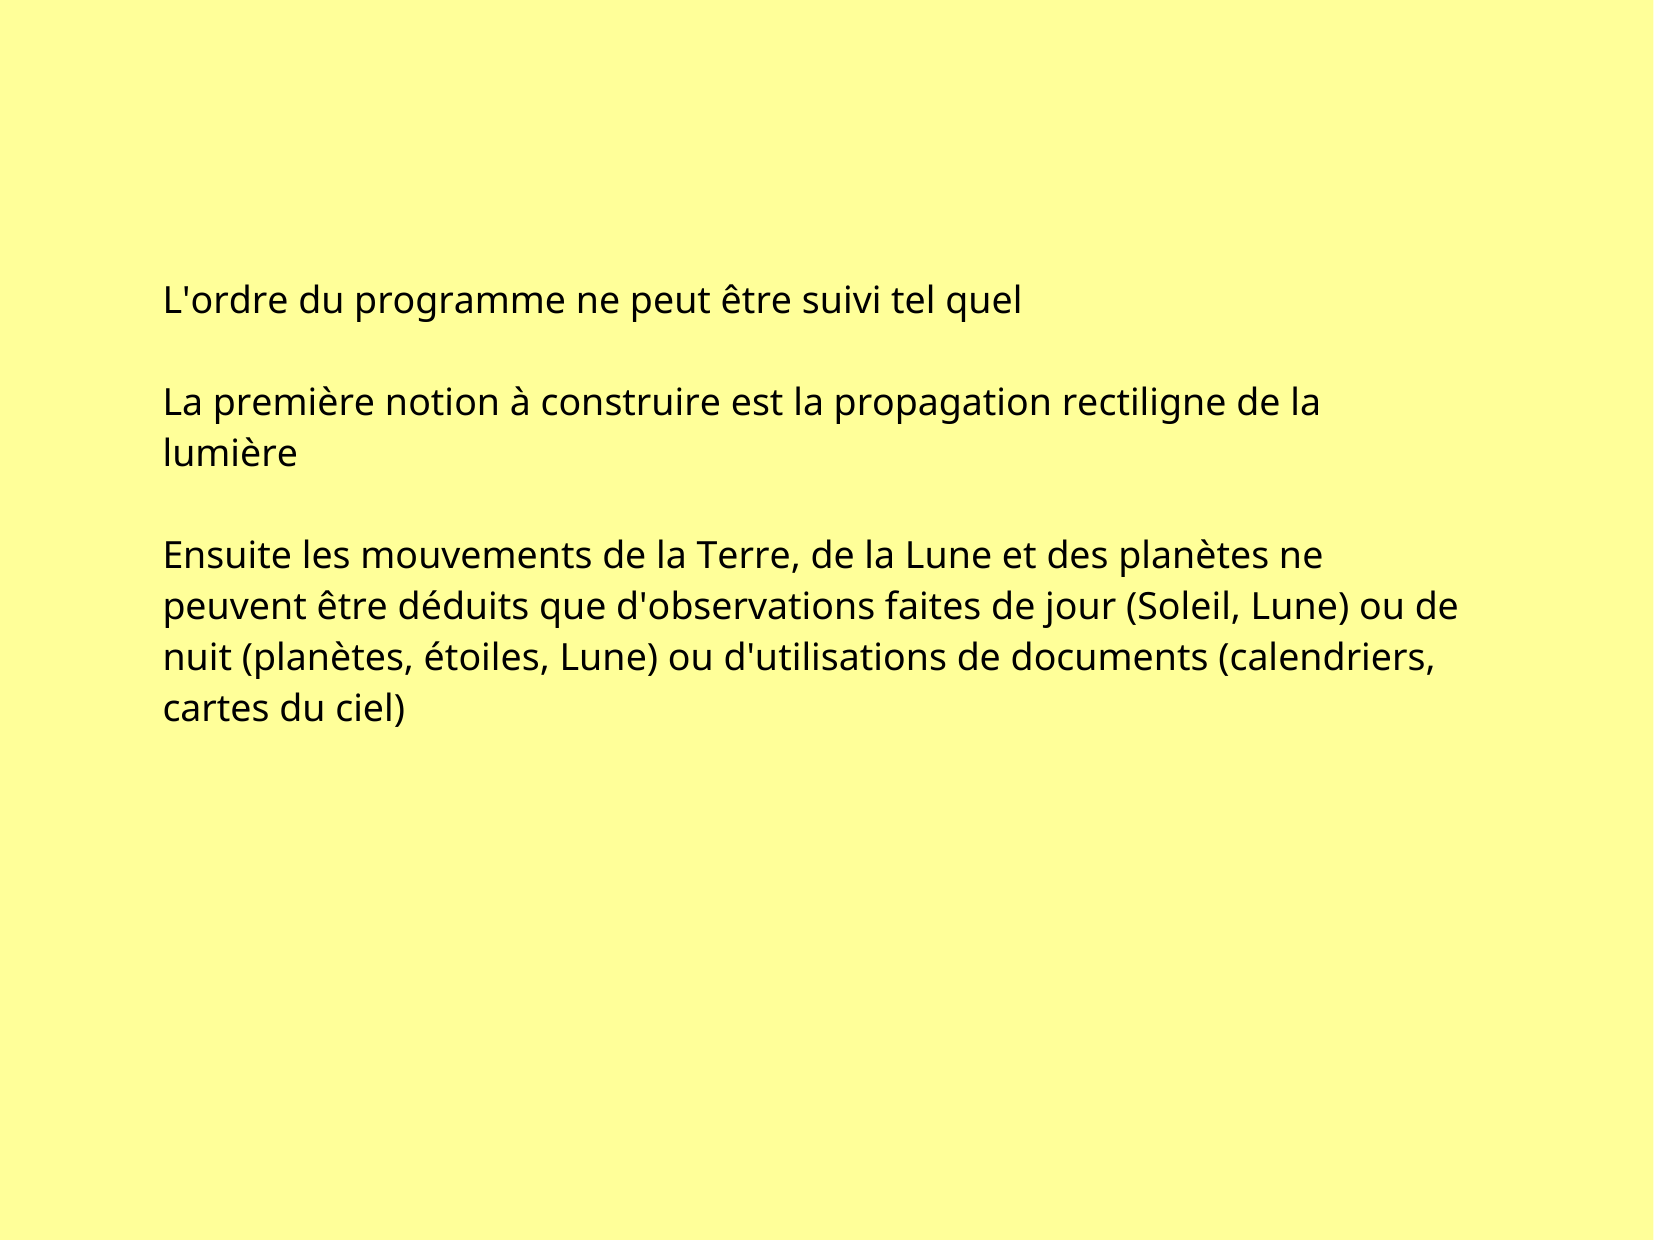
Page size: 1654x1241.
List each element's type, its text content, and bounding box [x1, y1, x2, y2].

text_box L'ordre du programme ne peut être suivi tel quel La première notion à construire est la propagation rectiligne de la lumière Ensuite les mouvements de la Terre, de la Lune et des planètes ne peuvent être déduits que d'observations faites de jour (Soleil, Lune) ou de nuit (planètes, étoiles, Lune) ou d'utilisations de documents (calendriers, cartes du ciel) [147, 265, 1477, 857]
